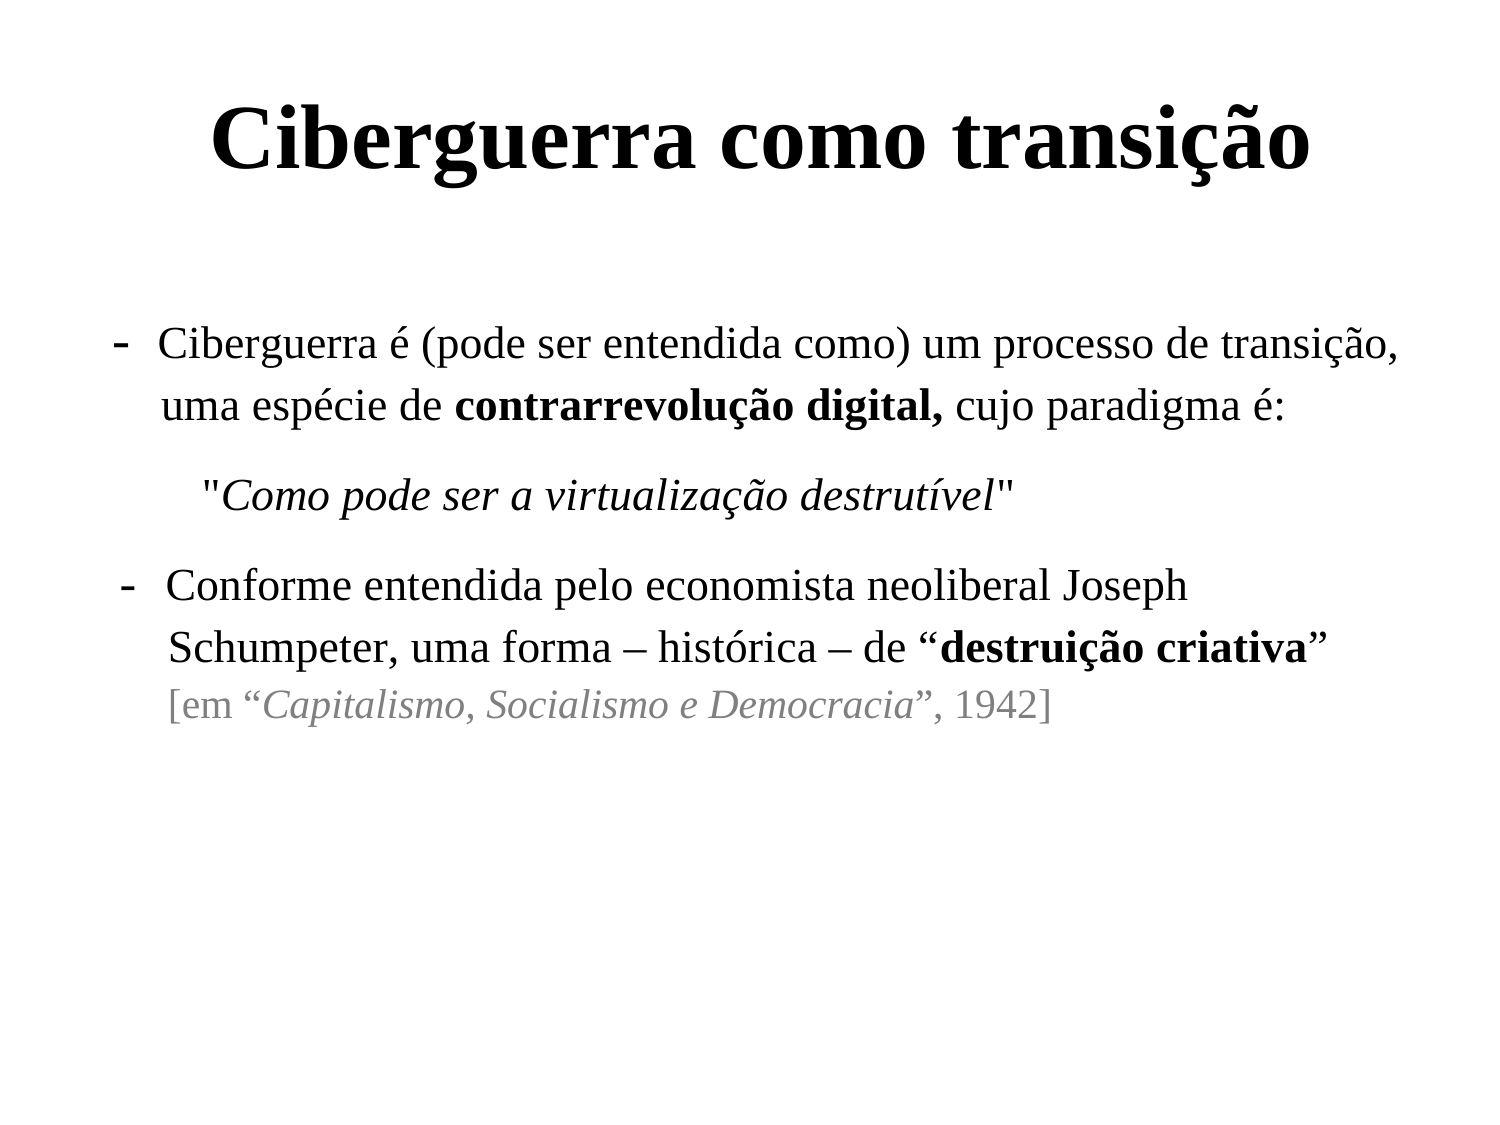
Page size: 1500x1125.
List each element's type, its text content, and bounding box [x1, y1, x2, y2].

text_box - Ciberguerra é (pode ser entendida como) um processo de transição, uma espécie de contrarrevolução digital, cujo paradigma é: "Como pode ser a virtualização destrutível" - Conforme entendida pelo economista neoliberal Joseph Schumpeter, uma forma – histórica – de “destruição criativa” [em “Capitalismo, Socialismo e Democracia”, 1942] [97, 290, 1422, 815]
title Ciberguerra como transição [97, 63, 1426, 214]
